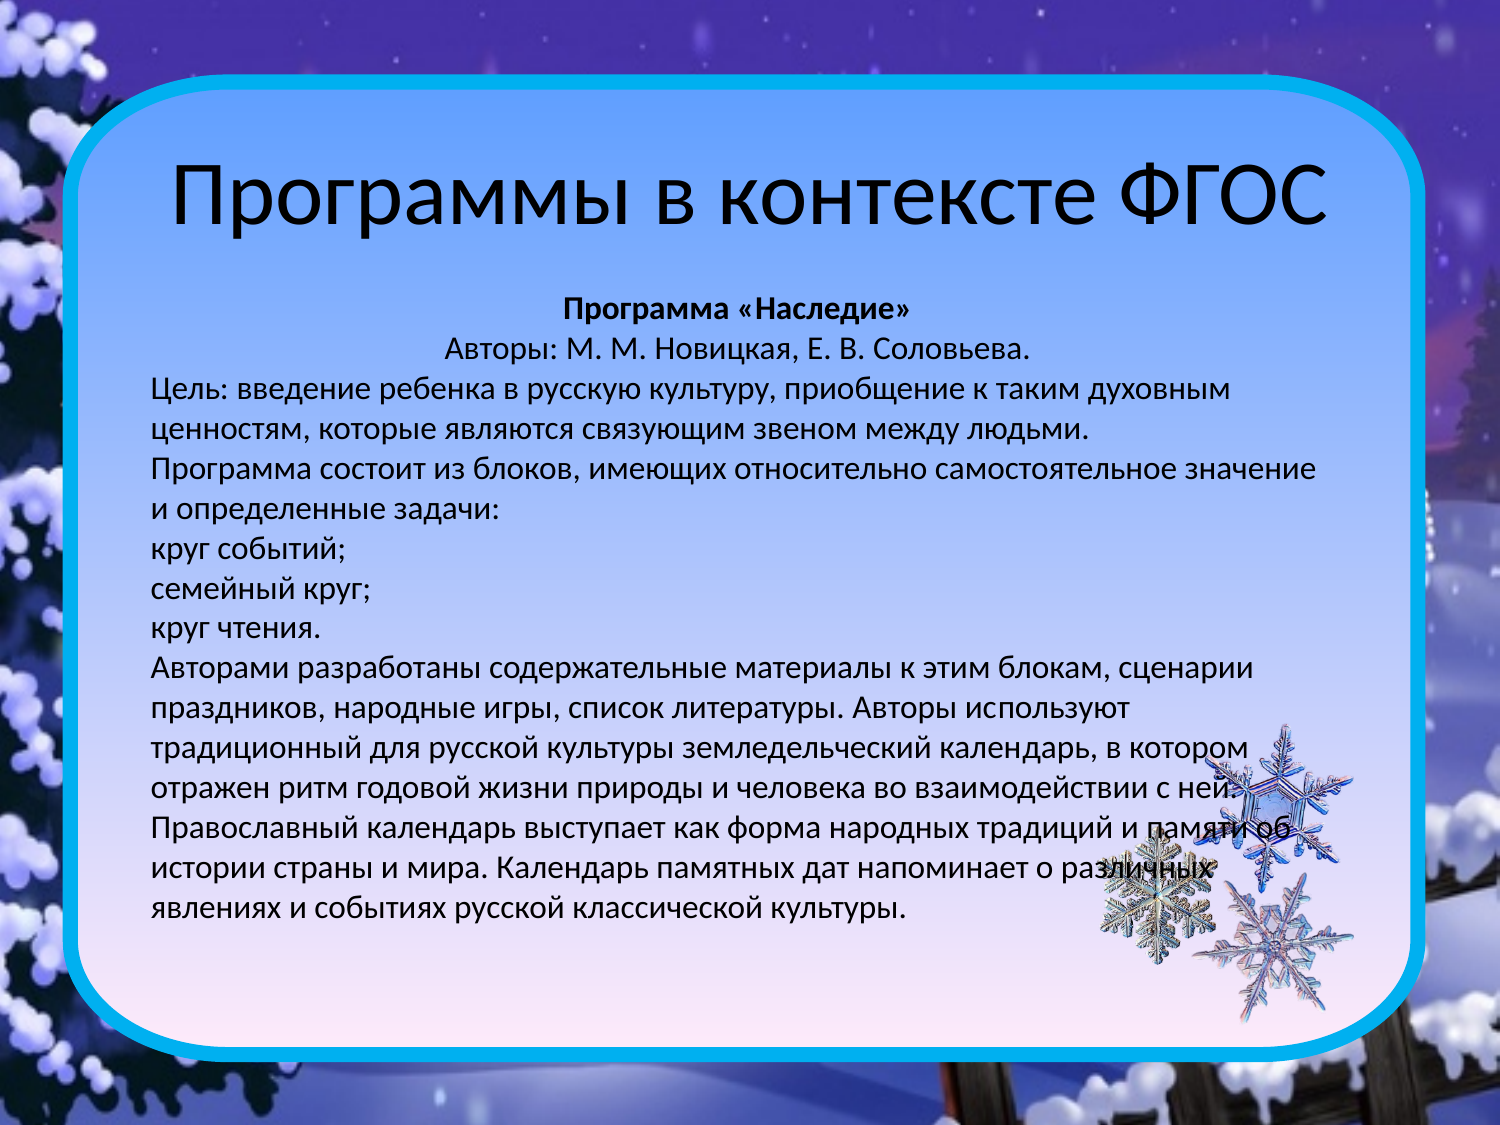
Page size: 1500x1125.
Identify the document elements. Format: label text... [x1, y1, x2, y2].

picture [0, 0, 1500, 1125]
title Программы в контексте ФГОС [112, 125, 1388, 338]
subtitle Программа «Наследие» Авторы: М. М. Новицкая, Е. В. Соловьева. Цель: введение ребенка в русскую культуру, приобщение к таким духовным ценностям, которые являются связующим звеном между людьми. Программа состоит из блоков, имеющих относительно самостоятельное значение и определенные задачи: круг событий; семейный круг; круг чтения. Авторами разработаны содержательные материалы к этим блокам, сценарии праздников, народные игры, список литературы. Авторы ис­пользуют традиционный для русской культуры земледельческий кален­дарь, в котором отражен ритм годовой жизни природы и человека во взаимодействии с ней. Православный календарь выступает как форма народных традиций и памяти об истории страны и мира. Календарь памятных дат напоминает о различных явлениях и событиях русской классической культуры. [135, 278, 1341, 976]
